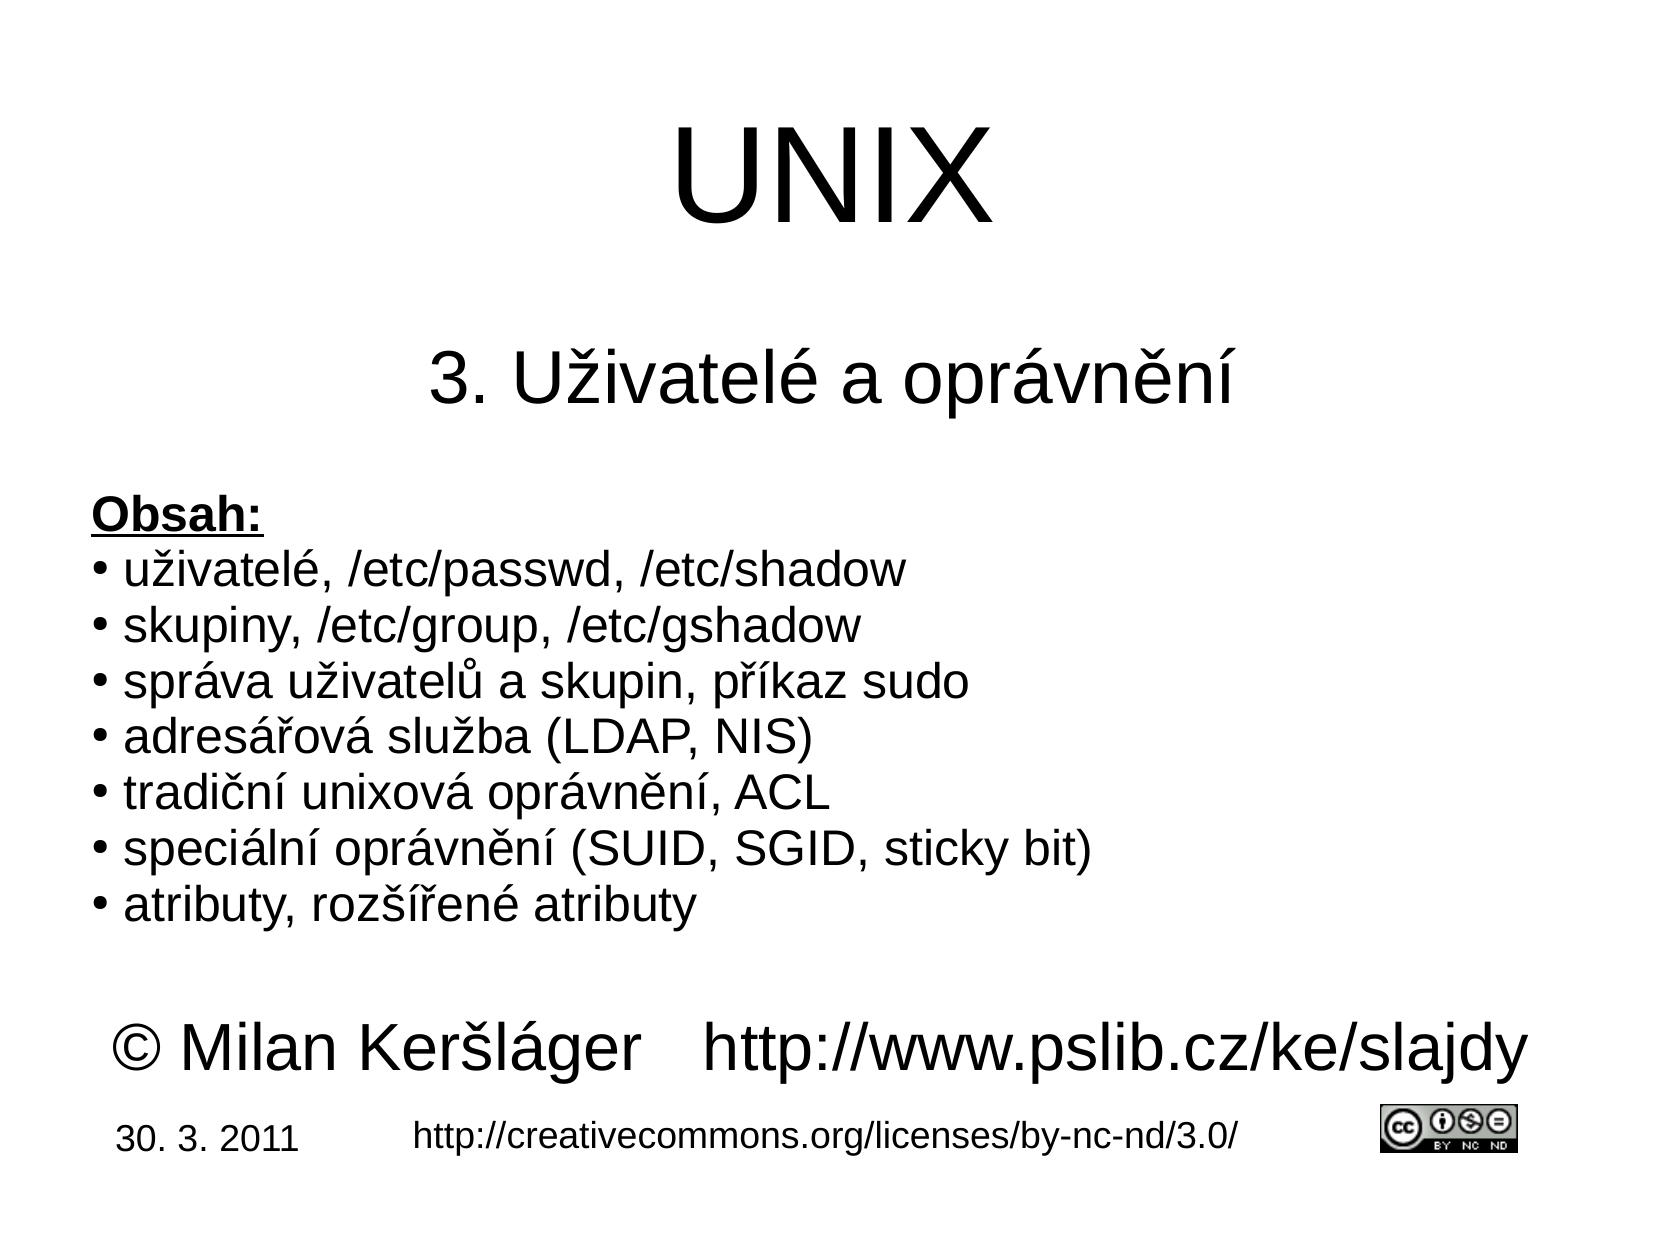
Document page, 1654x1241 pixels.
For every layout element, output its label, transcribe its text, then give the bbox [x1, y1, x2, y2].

text_box Obsah: uživatelé, /etc/passwd, /etc/shadow skupiny, /etc/group, /etc/gshadow správa uživatelů a skupin, příkaz sudo adresářová služba (LDAP, NIS) tradiční unixová oprávnění, ACL speciální oprávnění (SUID, SGID, sticky bit) atributy, rozšířené atributy [76, 478, 1583, 940]
text_box 30.3.2011 [100, 1110, 337, 1168]
text_box http://creativecommons.org/licenses/by-nc-nd/3.0/ [339, 1107, 1313, 1165]
title UNIX 3. Uživatelé a oprávnění [88, 56, 1577, 461]
picture [1380, 1104, 1518, 1153]
list © Milan Keršláger http://www.pslib.cz/ke/slajdy [76, 1009, 1565, 1087]
